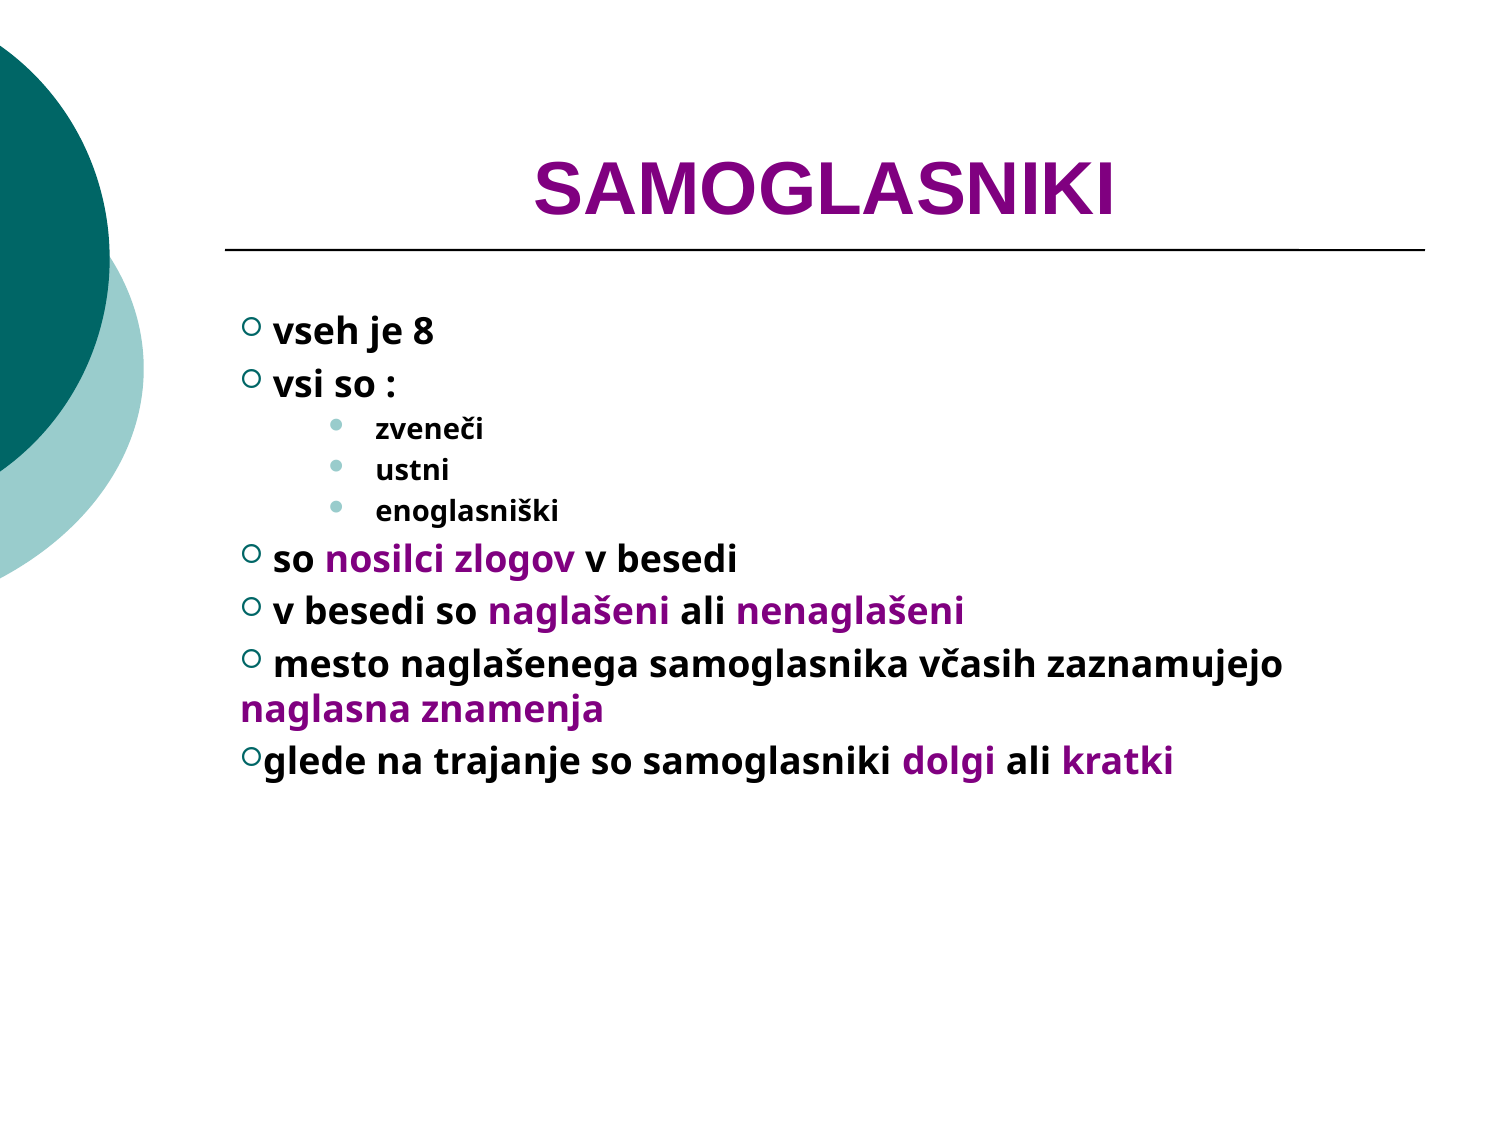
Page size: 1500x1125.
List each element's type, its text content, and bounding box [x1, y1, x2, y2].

title SAMOGLASNIKI [224, 49, 1425, 237]
list vseh je 8 vsi so : zveneči ustni enoglasniški so nosilci zlogov v besedi v besedi so naglašeni ali nenaglašeni mesto naglašenega samoglasnika včasih zaznamujejo naglasna znamenja glede na trajanje so samoglasniki dolgi ali kratki [224, 299, 1425, 975]
